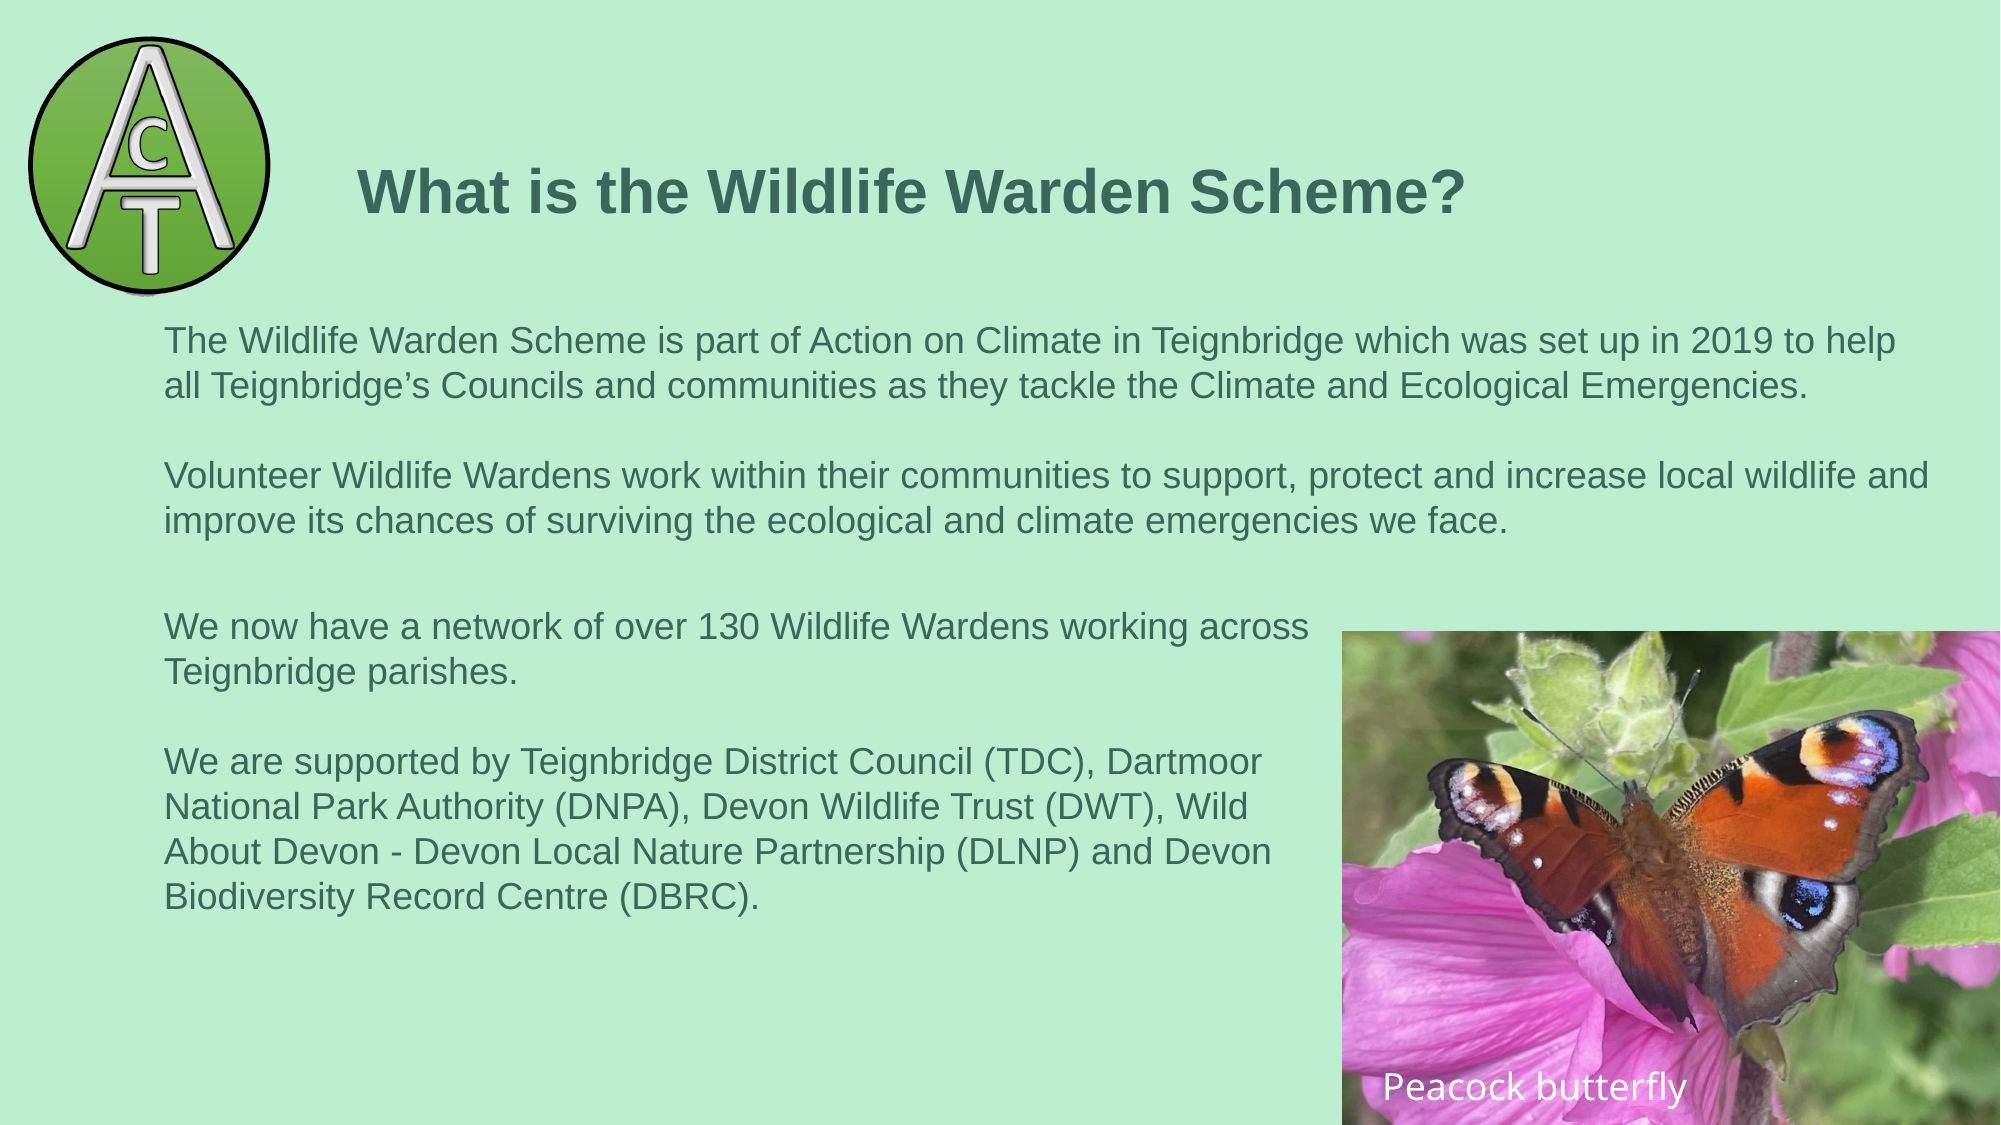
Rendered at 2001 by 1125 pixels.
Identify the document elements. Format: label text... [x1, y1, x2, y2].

picture [1342, 631, 2000, 1125]
picture [24, 34, 274, 298]
title What is the Wildlife Warden Scheme? [342, 69, 1844, 235]
text_box Peacock butterfly [1367, 1055, 1683, 1116]
list We now have a network of over 130 Wildlife Wardens working across Teignbridge parishes. We are supported by Teignbridge District Council (TDC), Dartmoor National Park Authority (DNPA), Devon Wildlife Trust (DWT), Wild About Devon - Devon Local Nature Partnership (DLNP) and Devon Biodiversity Record Centre (DBRC). [148, 594, 1343, 927]
text_box The Wildlife Warden Scheme is part of Action on Climate in Teignbridge which was set up in 2019 to help all Teignbridge’s Councils and communities as they tackle the Climate and Ecological Emergencies. Volunteer Wildlife Wardens work within their communities to support, protect and increase local wildlife and improve its chances of surviving the ecological and climate emergencies we face. [148, 308, 1958, 552]
